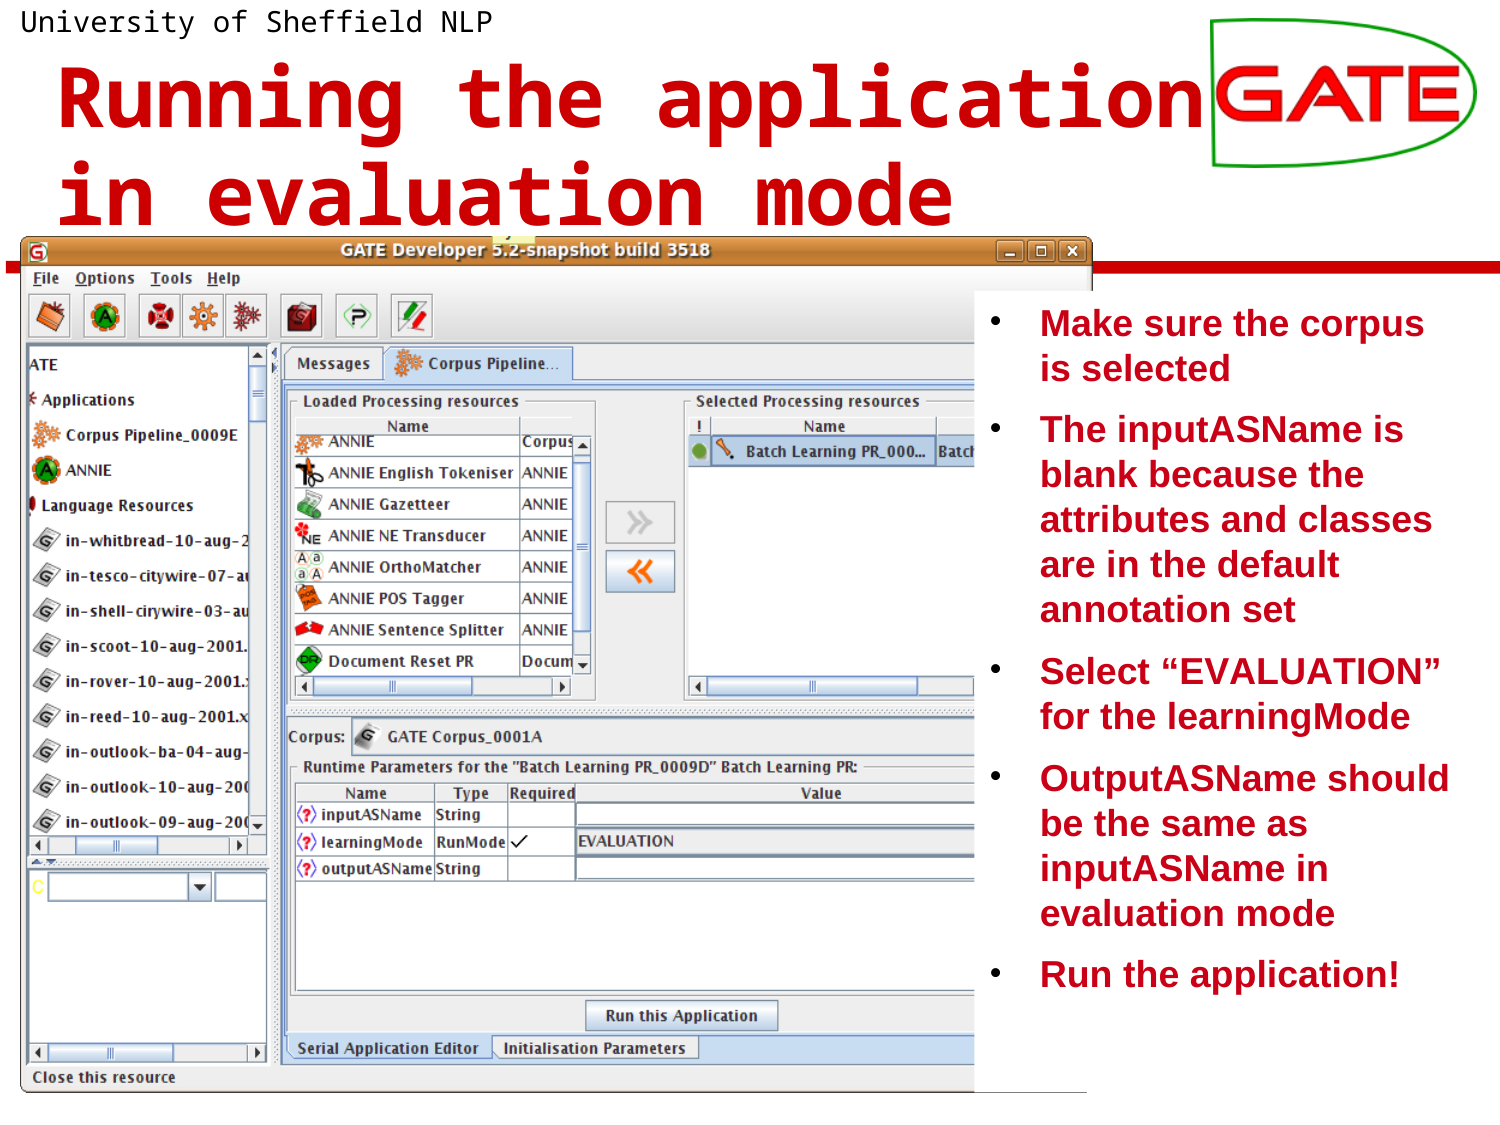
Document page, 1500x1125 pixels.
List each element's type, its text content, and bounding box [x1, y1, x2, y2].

picture [1210, 18, 1477, 168]
picture [20, 236, 1093, 1093]
list Make sure the corpus is selected The inputASName is blank because the attributes and classes are in the default annotation set Select “EVALUATION” for the learningMode OutputASName should be the same as inputASName in evaluation mode Run the application! [974, 290, 1477, 1093]
title Running the application in evaluation mode [41, 37, 1300, 254]
